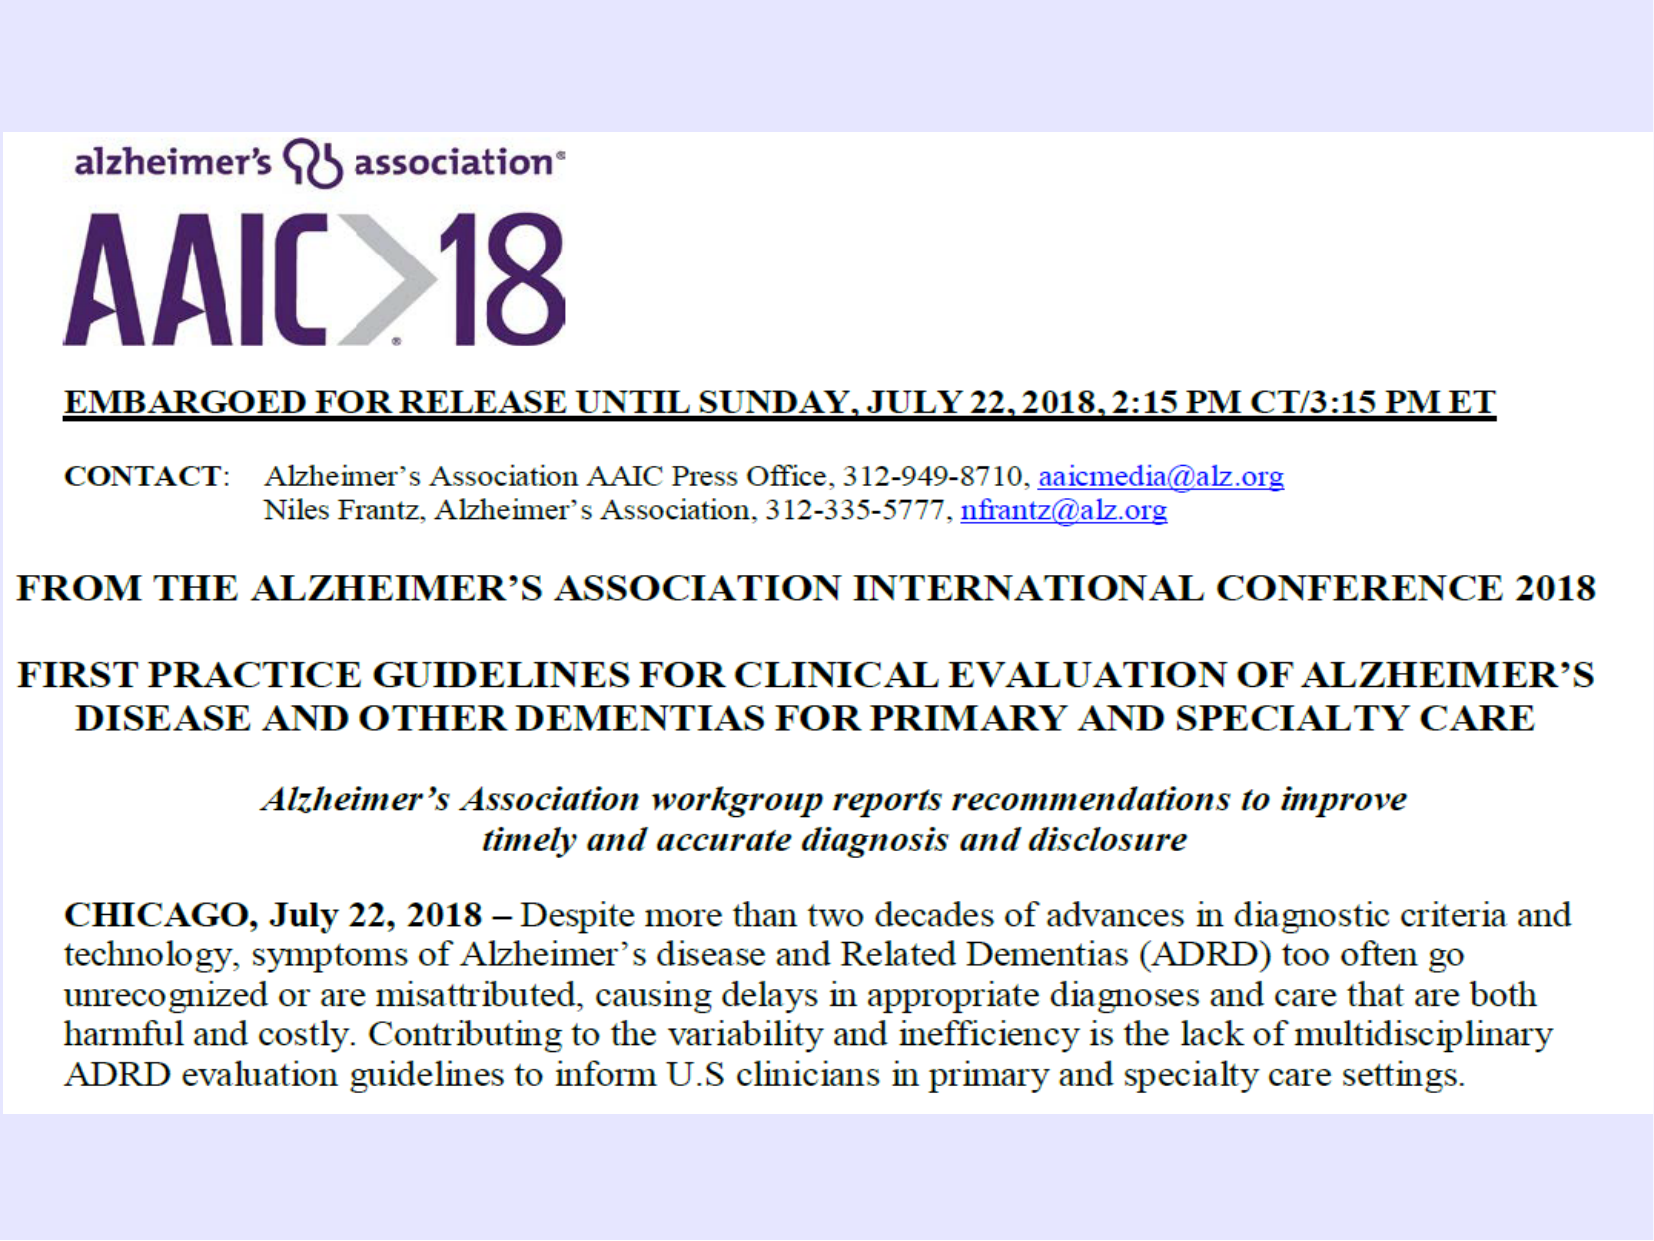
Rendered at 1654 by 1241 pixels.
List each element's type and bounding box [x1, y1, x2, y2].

picture [3, 132, 1654, 1114]
